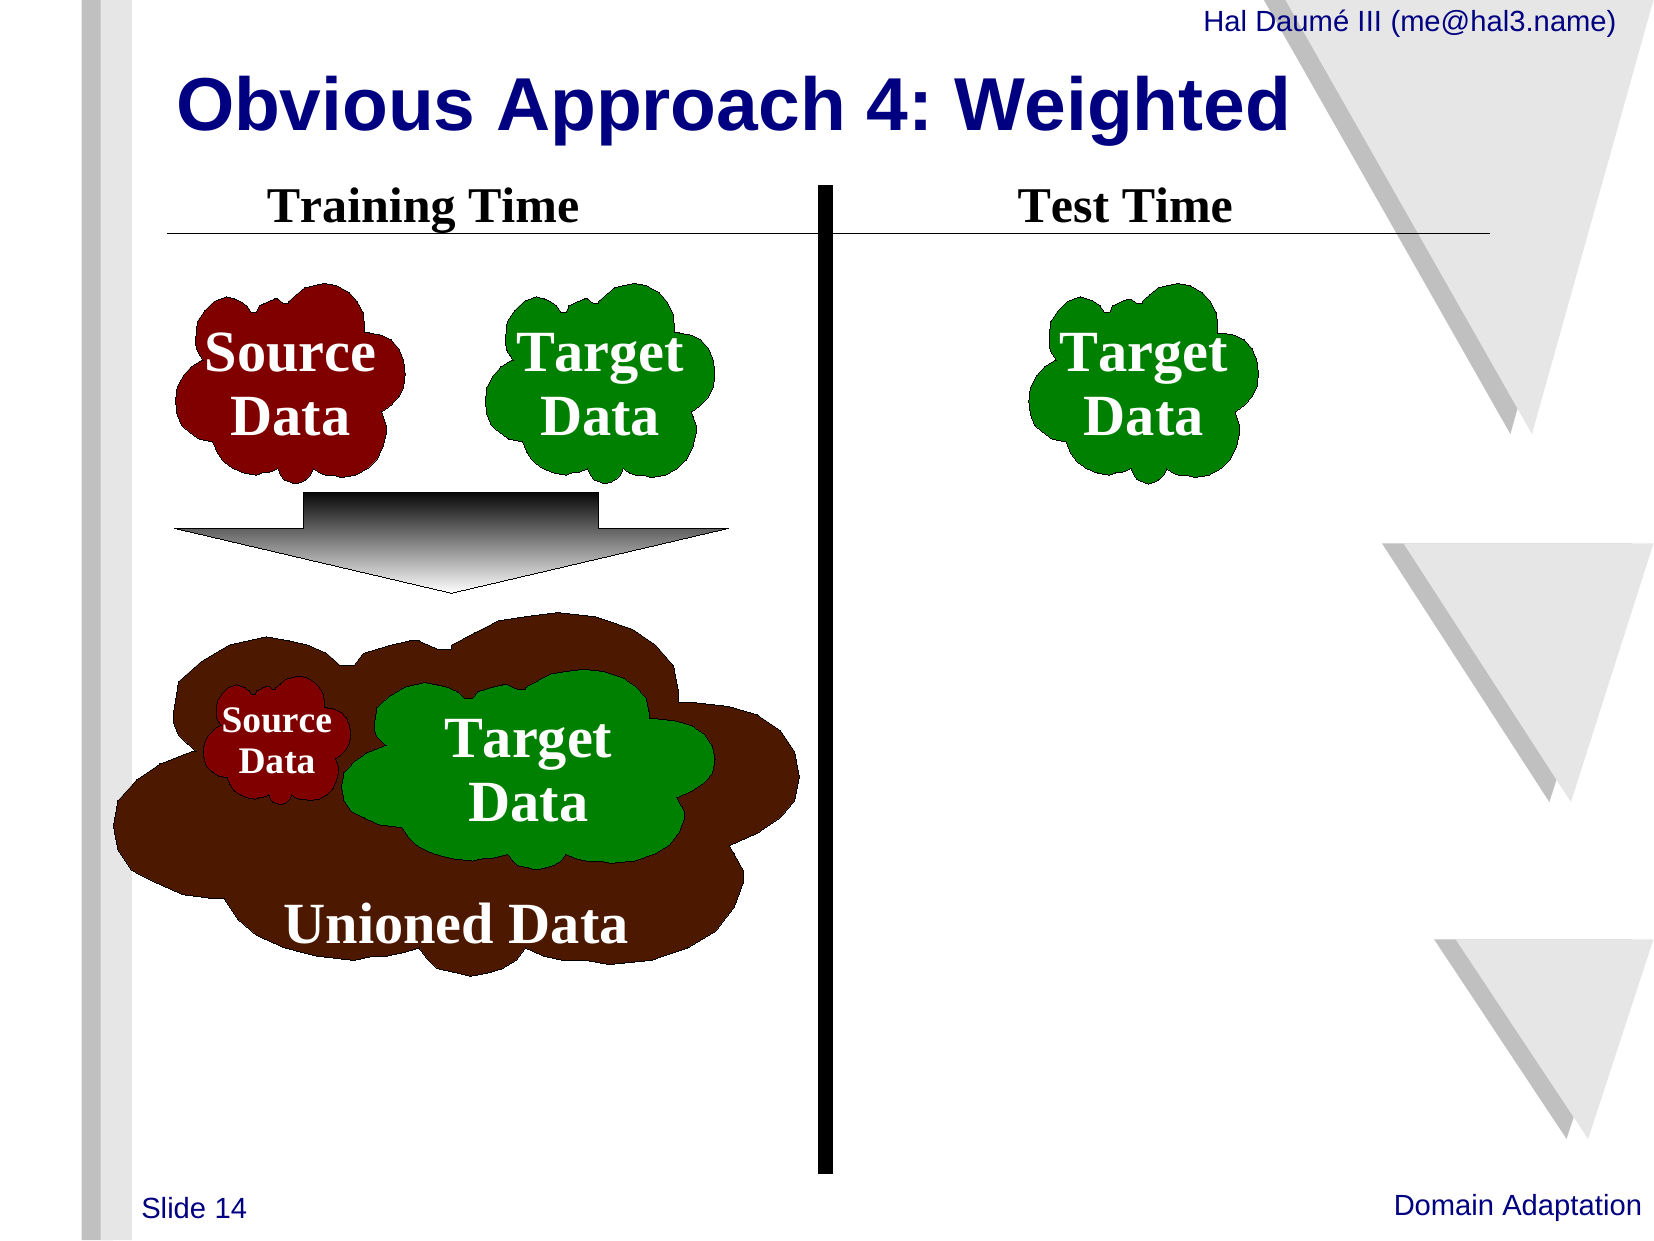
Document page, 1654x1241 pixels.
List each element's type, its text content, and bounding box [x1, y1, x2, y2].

text_box [174, 492, 729, 594]
text_box Source Data [175, 283, 406, 484]
text_box Source Data [203, 676, 351, 805]
text_box Target Data [1028, 283, 1259, 485]
text_box Training Time [266, 178, 574, 233]
title Obvious Approach 4: Weighted [176, 44, 1509, 166]
text_box Unioned Data [113, 612, 800, 977]
text_box Target Data [341, 669, 716, 870]
text_box Test Time [1017, 178, 1229, 233]
text_box Target Data [485, 283, 715, 484]
